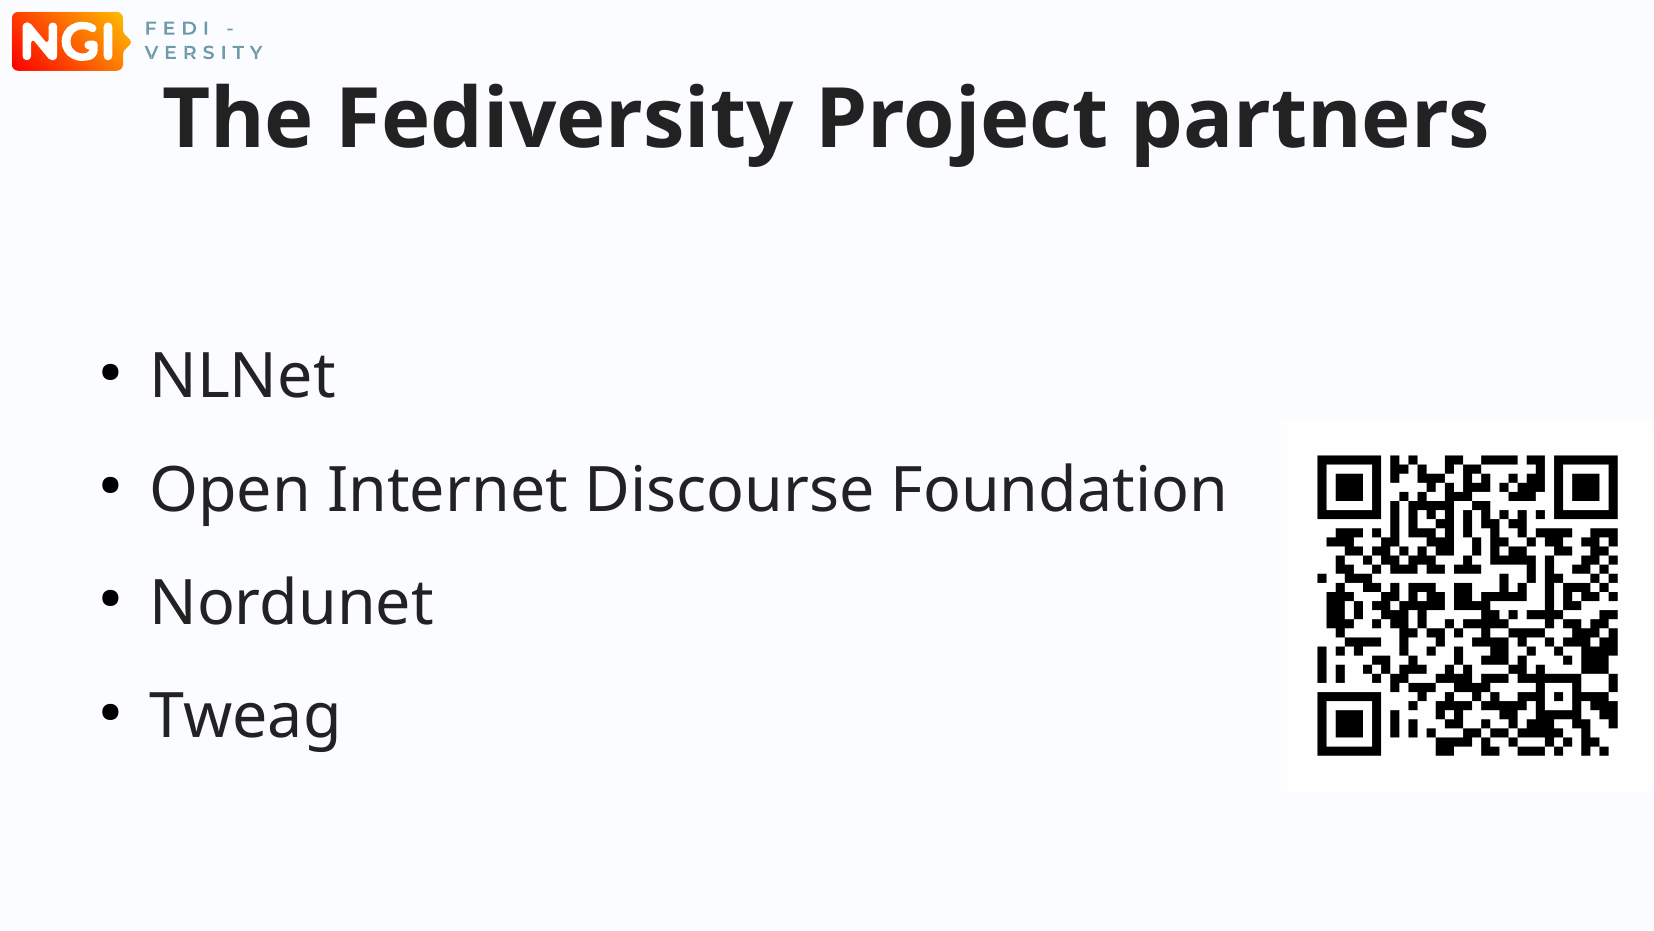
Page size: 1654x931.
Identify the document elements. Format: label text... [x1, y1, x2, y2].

title The Fediversity Project partners [82, 37, 1571, 193]
picture [1281, 419, 1654, 792]
list NLNet Open Internet Discourse Foundation Nordunet Tweag [82, 217, 1571, 758]
